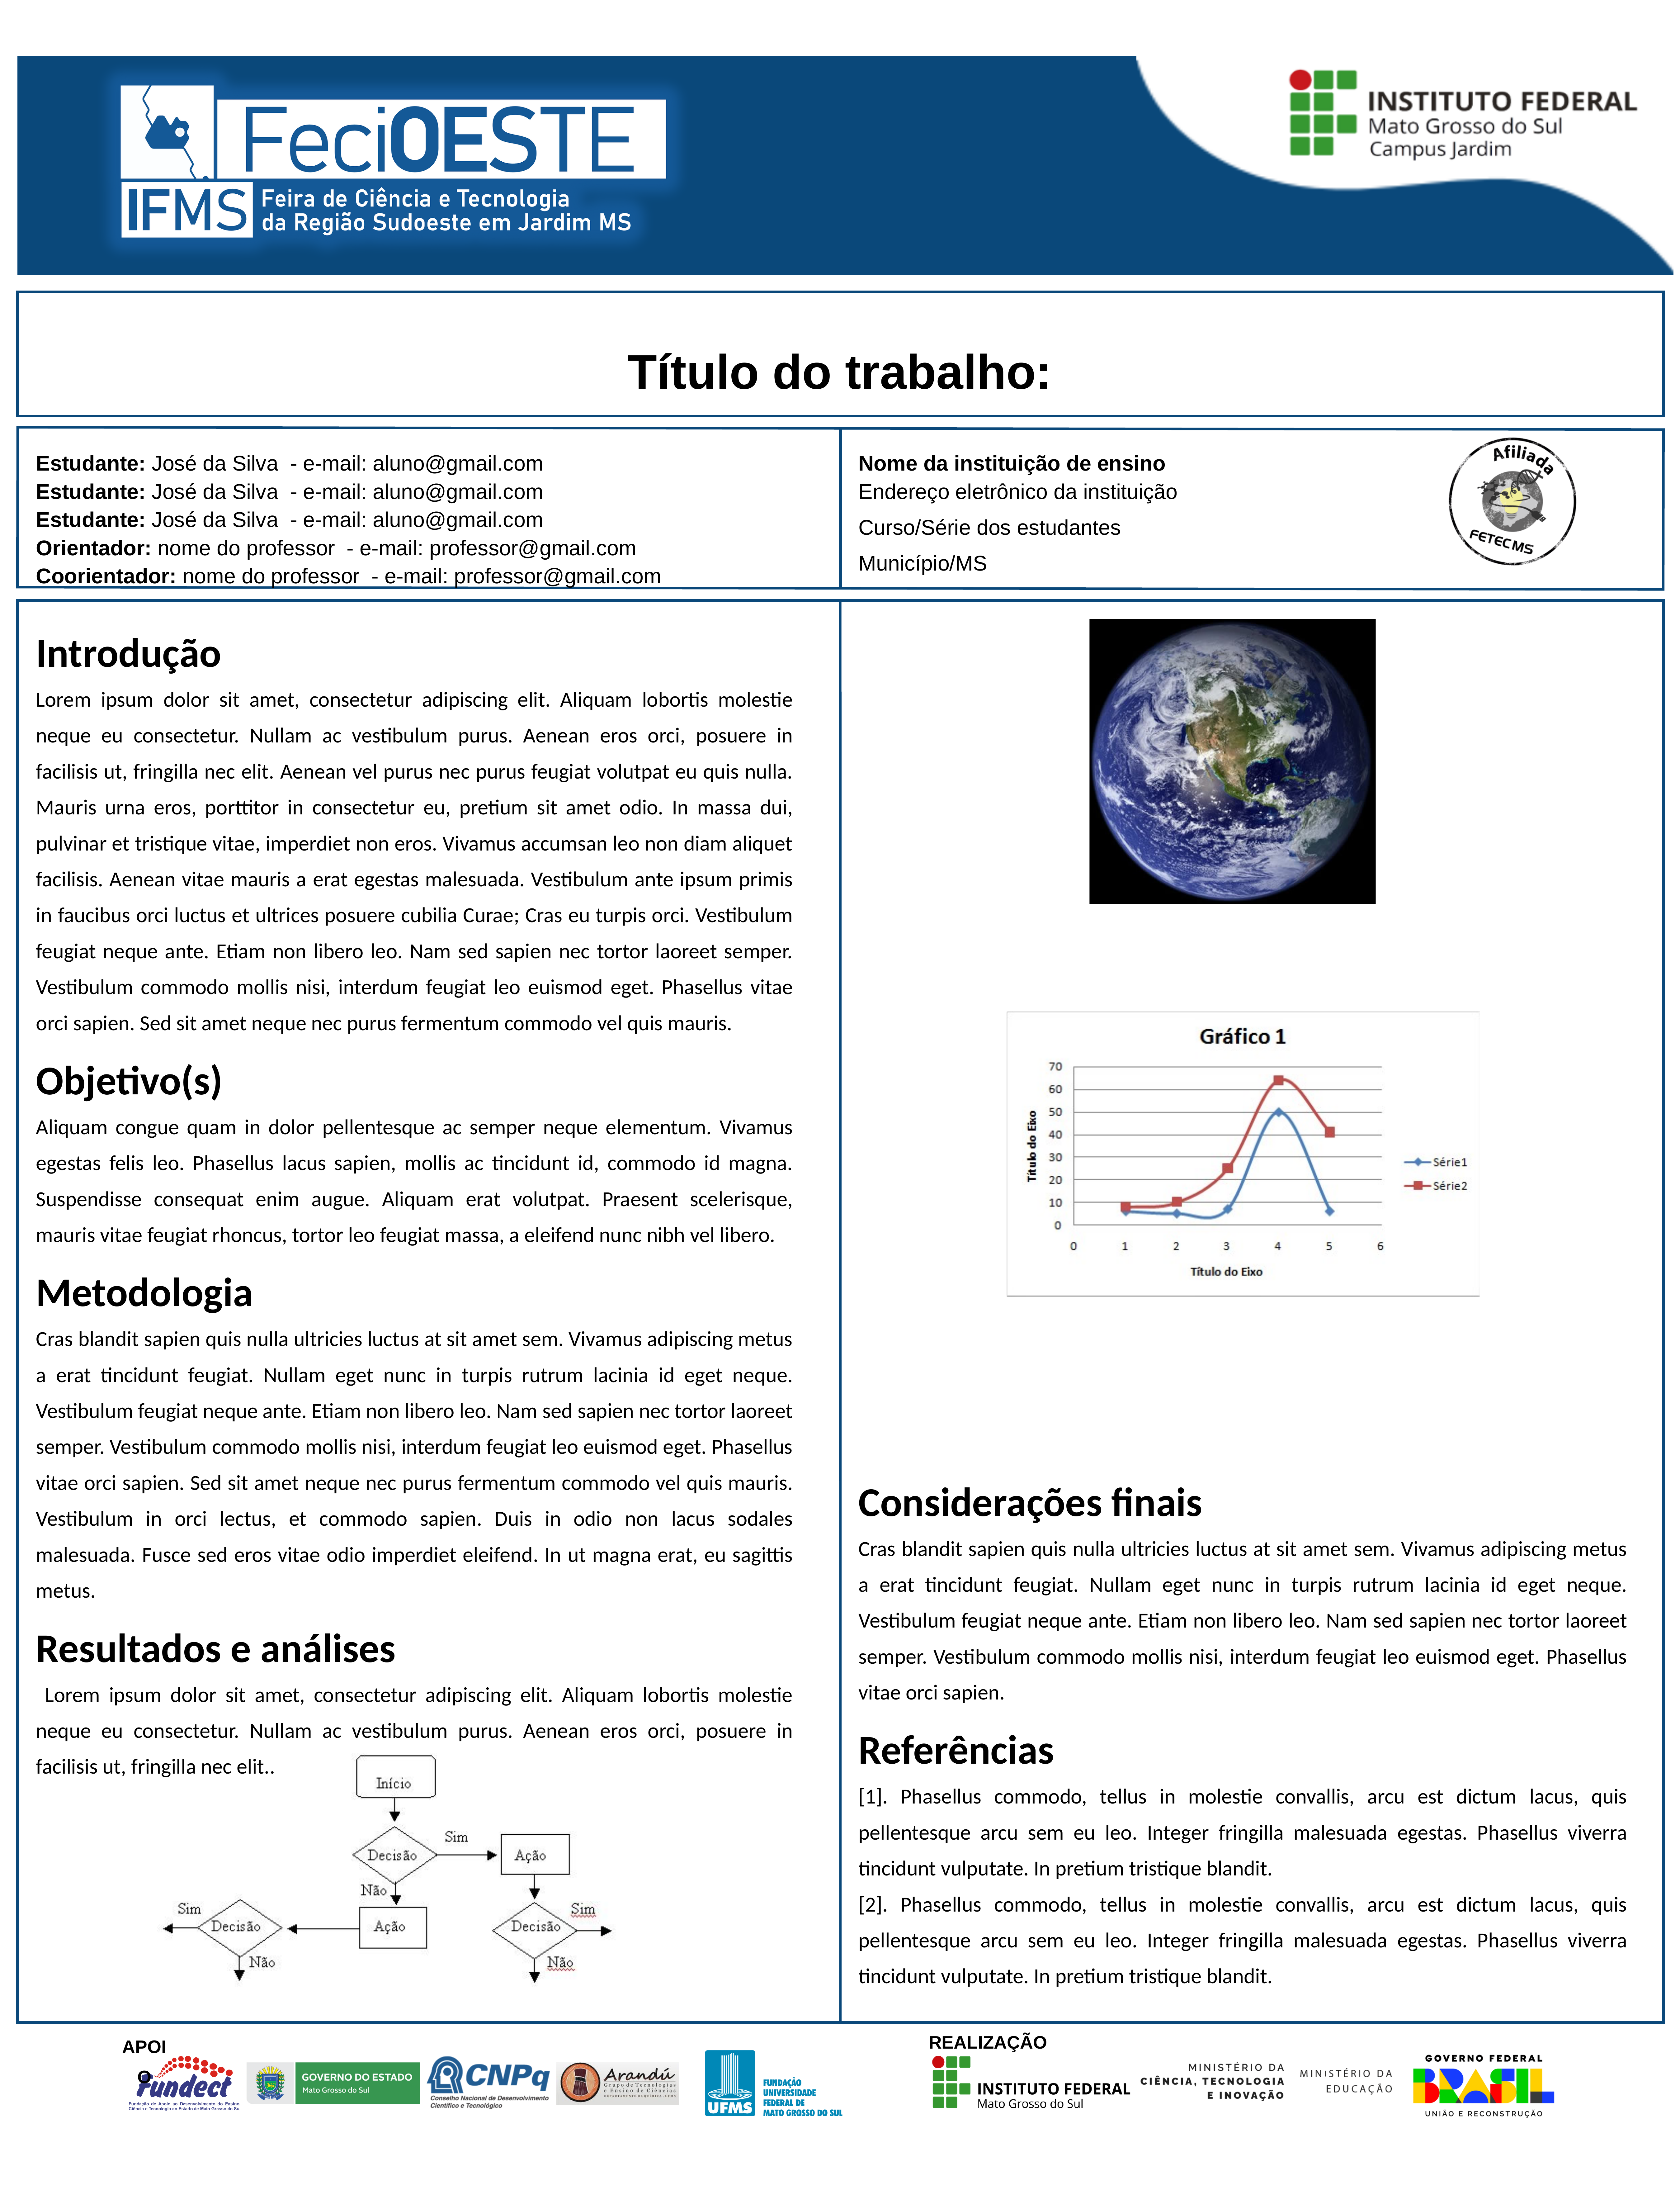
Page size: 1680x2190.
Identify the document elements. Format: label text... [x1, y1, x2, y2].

text_box Orientador: nome do professor - e-mail: professor@gmail.com [521, 541, 536, 552]
text_box Nome da instituição de ensino [858, 439, 1558, 467]
text_box [17, 600, 1663, 2145]
text_box [246, 2062, 421, 2104]
text_box Estudante: José da Silva - e-mail: aluno@gmail.com [428, 457, 443, 467]
text_box Considerações finais Cras blandit sapien quis nulla ultricies luctus at sit amet sem. Vivamus adipiscing metus a erat tincidunt feugiat. Nullam eget nunc in turpis rutrum lacinia id eget neque. Vestibulum feugiat neque ante. Etiam non libero leo. Nam sed sapien nec tortor laoreet semper. Vestibulum commodo mollis nisi, interdum feugiat leo euismod eget. Phasellus vitae orci sapien. Referências [1]. Phasellus commodo, tellus in molestie convallis, arcu est dictum lacus, quis pellentesque arcu sem eu leo. Integer fringilla malesuada egestas. Phasellus viverra tincidunt vulputate. In pretium tristique blandit. [2]. Phasellus commodo, tellus in molestie convallis, arcu est dictum lacus, quis pellentesque arcu sem eu leo. Integer fringilla malesuada egestas. Phasellus viverra tincidunt vulputate. In pretium tristique blandit. [858, 1456, 1628, 1988]
text_box Estudante: José da Silva - e-mail: aluno@gmail.com [36, 495, 736, 524]
text_box [17, 55, 1136, 275]
text_box [427, 2056, 550, 2110]
text_box Título do trabalho: [627, 317, 1053, 399]
text_box Estudante: José da Silva - e-mail: aluno@gmail.com [36, 467, 736, 495]
text_box Introdução Lorem ipsum dolor sit amet, consectetur adipiscing elit. Aliquam lobortis molestie neque eu consectetur. Nullam ac vestibulum purus. Aenean eros orci, posuere in facilisis ut, fringilla nec elit. Aenean vel purus nec purus feugiat volutpat eu quis nulla. Mauris urna eros, porttitor in consectetur eu, pretium sit amet odio. In massa dui, pulvinar et tristique vitae, imperdiet non eros. Vivamus accumsan leo non diam aliquet facilisis. Aenean vitae mauris a erat egestas malesuada. Vestibulum ante ipsum primis in faucibus orci luctus et ultrices posuere cubilia Curae; Cras eu turpis orci. Vestibulum feugiat neque ante. Etiam non libero leo. Nam sed sapien nec tortor laoreet semper. Vestibulum commodo mollis nisi, interdum feugiat leo euismod eget. Phasellus vitae orci sapien. Sed sit amet neque nec purus fermentum commodo vel quis mauris. Objetivo(s) Aliquam congue quam in dolor pellentesque ac semper neque elementum. Vivamus egestas felis leo. Phasellus lacus sapien, mollis ac tincidunt id, commodo id magna. Suspendisse consequat enim augue. Aliquam erat volutpat. Praesent scelerisque, mauris vitae feugiat rhoncus, tortor leo feugiat massa, a eleifend nunc nibh vel libero. Metodologia Cras blandit sapien quis nulla ultricies luctus at sit amet sem. Vivamus adipiscing metus a erat tincidunt feugiat. Nullam eget nunc in turpis rutrum lacinia id eget neque. Vestibulum feugiat neque ante. Etiam non libero leo. Nam sed sapien nec tortor laoreet semper. Vestibulum commodo mollis nisi, interdum feugiat leo euismod eget. Phasellus vitae orci sapien. Sed sit amet neque nec purus fermentum commodo vel quis mauris. Vestibulum in orci lectus, et commodo sapien. Duis in odio non lacus sodales malesuada. Fusce sed eros vitae odio imperdiet eleifend. In ut magna erat, eu sagittis metus. Resultados e análises Lorem ipsum dolor sit amet, consectetur adipiscing elit. Aliquam lobortis molestie neque eu consectetur. Nullam ac vestibulum purus. Aenean eros orci, posuere in facilisis ut, fringilla nec elit.. [36, 607, 794, 1778]
text_box Orientador: nome do professor - e-mail: professor@gmail.com [36, 524, 736, 552]
text_box APOIO [115, 2026, 173, 2087]
text_box [556, 2062, 679, 2105]
text_box [705, 2050, 842, 2116]
text_box Coorientador: nome do professor - e-mail: professor@gmail.com [36, 552, 736, 588]
text_box [17, 292, 1663, 416]
text_box Estudante: José da Silva - e-mail: aluno@gmail.com [428, 485, 443, 495]
text_box Estudante: José da Silva - e-mail: aluno@gmail.com [428, 513, 443, 524]
text_box Estudante: José da Silva - e-mail: aluno@gmail.com [36, 439, 736, 467]
text_box [17, 427, 1663, 590]
text_box REALIZAÇÃO [919, 2022, 1057, 2053]
text_box Endereço eletrônico da instituição Curso/Série dos estudantes Município/MS [858, 467, 1558, 575]
picture [1136, 56, 1673, 275]
text_box [129, 2056, 240, 2111]
